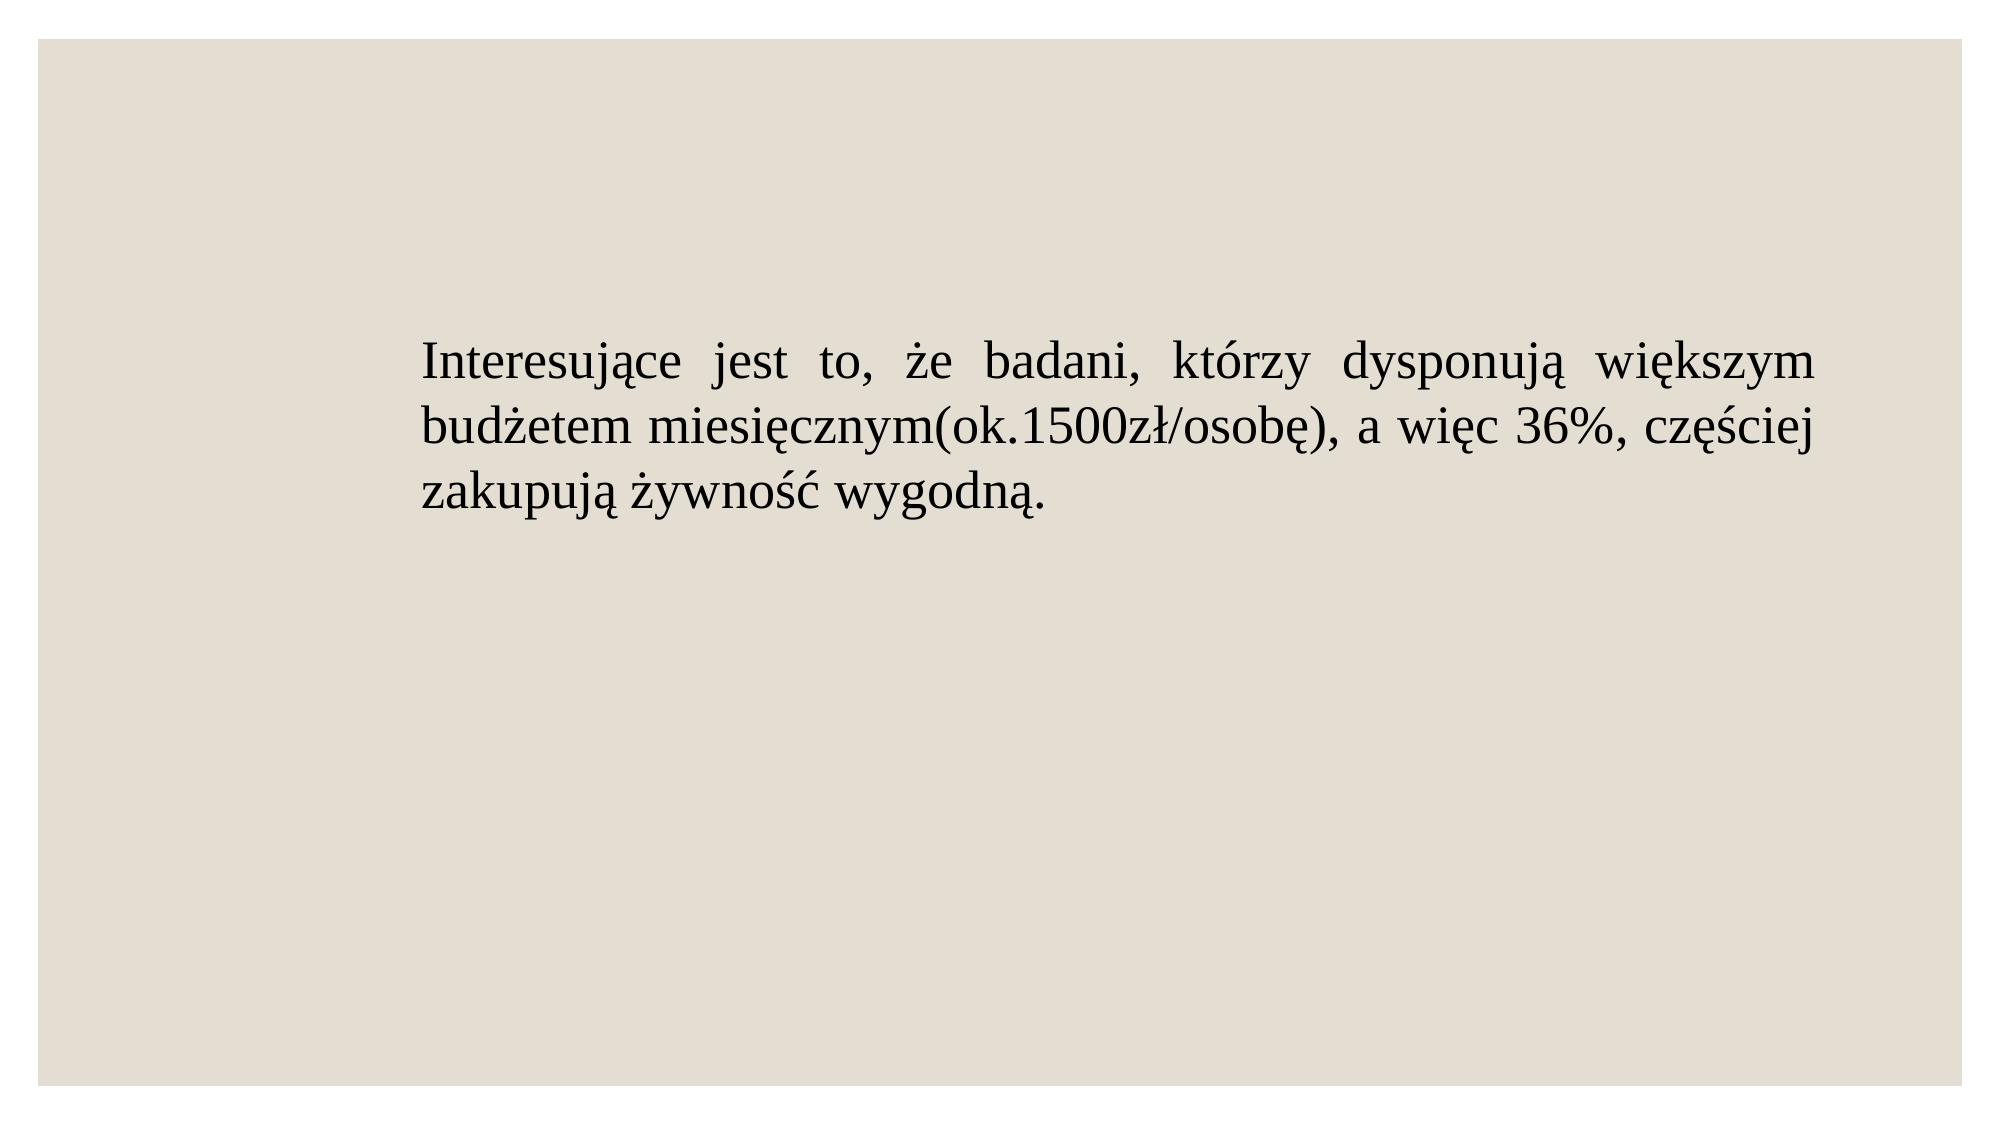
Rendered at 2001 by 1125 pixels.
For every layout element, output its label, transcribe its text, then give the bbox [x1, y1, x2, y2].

text_box Interesujące jest to, że badani, którzy dysponują większym budżetem miesięcznym(ok.1500zł/osobę), a więc 36%, częściej zakupują żywność wygodną. [406, 317, 1841, 530]
